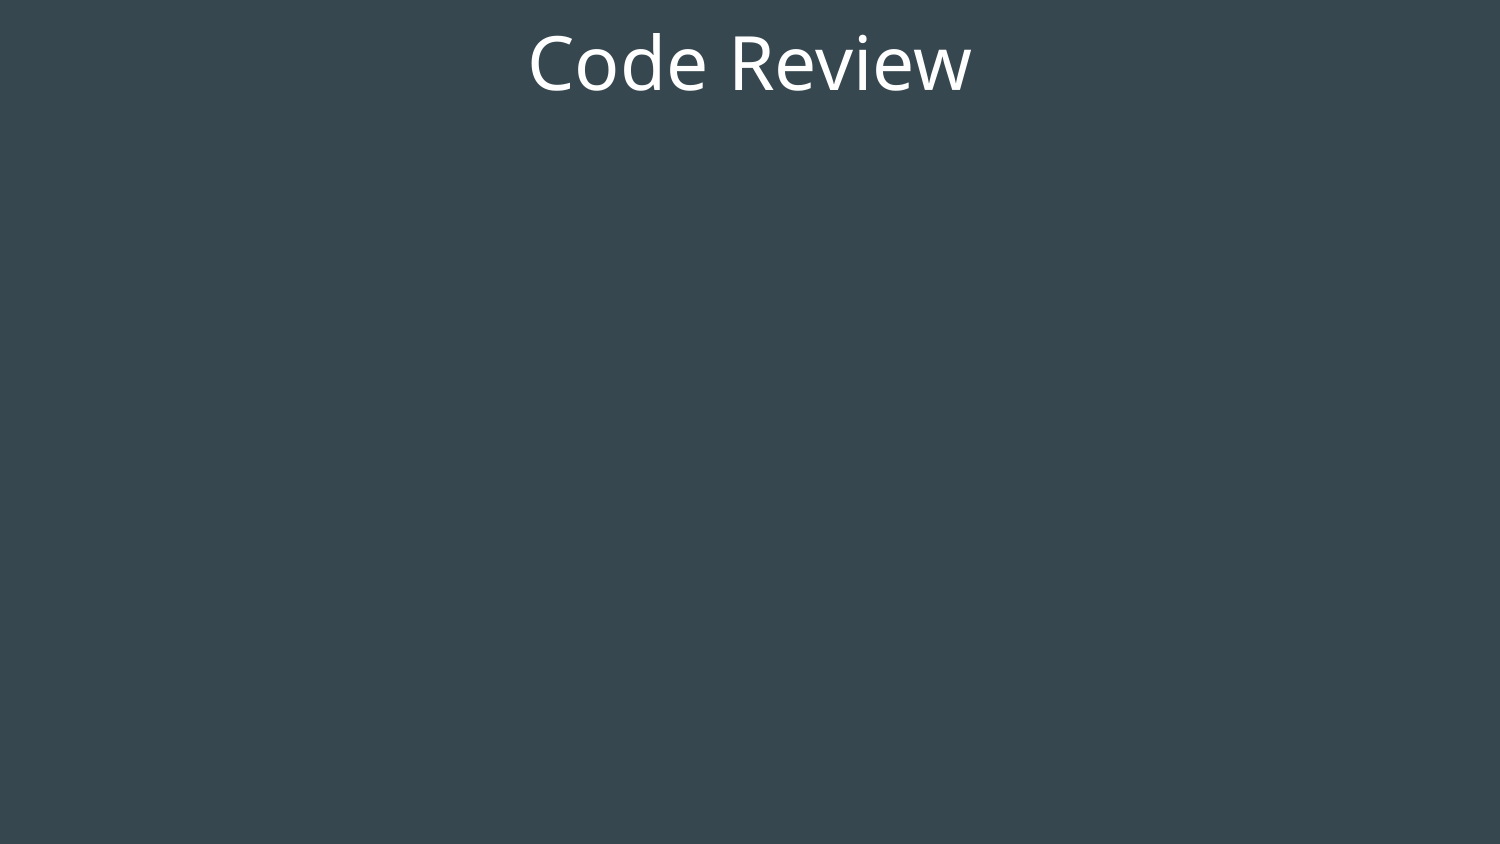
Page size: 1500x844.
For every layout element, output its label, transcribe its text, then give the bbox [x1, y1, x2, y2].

title Code Review [51, 0, 1449, 130]
